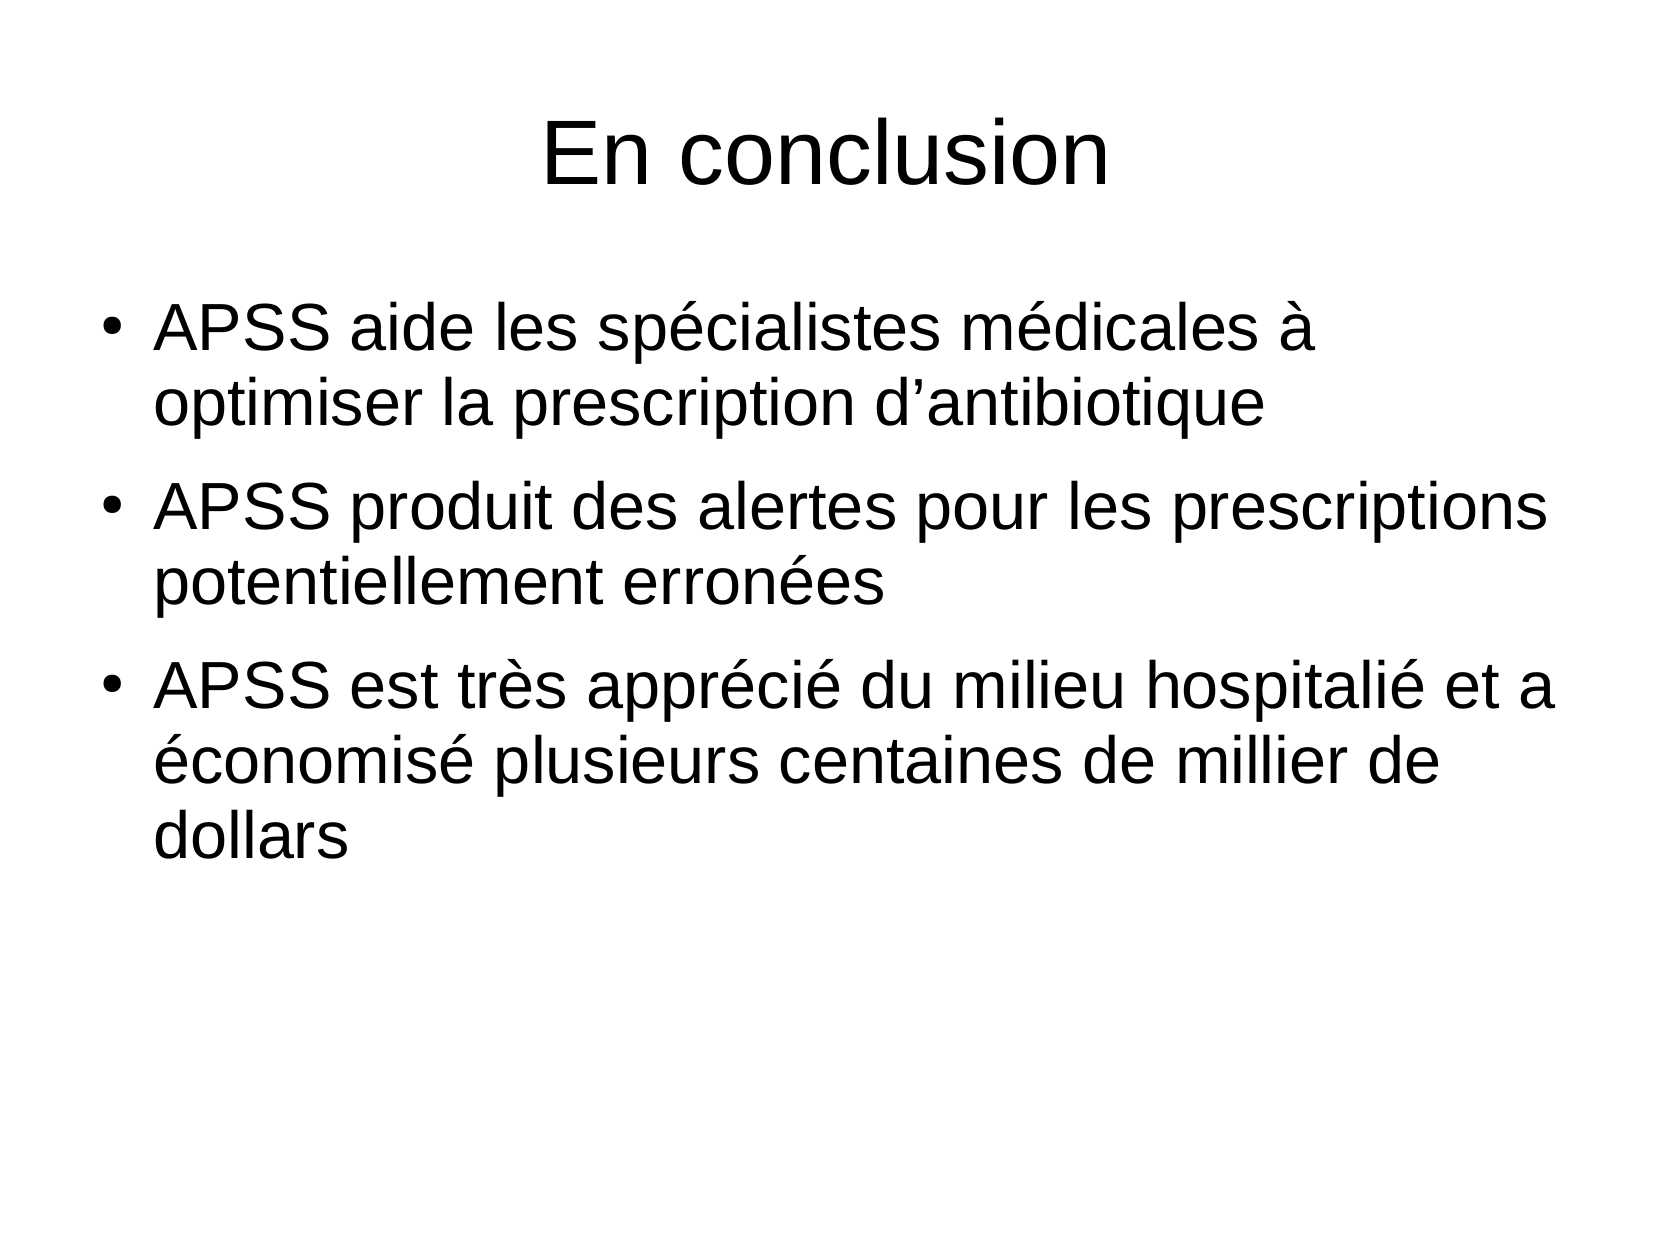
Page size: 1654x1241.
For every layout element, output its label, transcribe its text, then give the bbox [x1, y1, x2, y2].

title En conclusion [82, 49, 1571, 257]
list APSS aide les spécialistes médicales à optimiser la prescription d’antibiotique APSS produit des alertes pour les prescriptions potentiellement erronées APSS est très apprécié du milieu hospitalié et a économisé plusieurs centaines de millier de dollars [82, 290, 1571, 1010]
